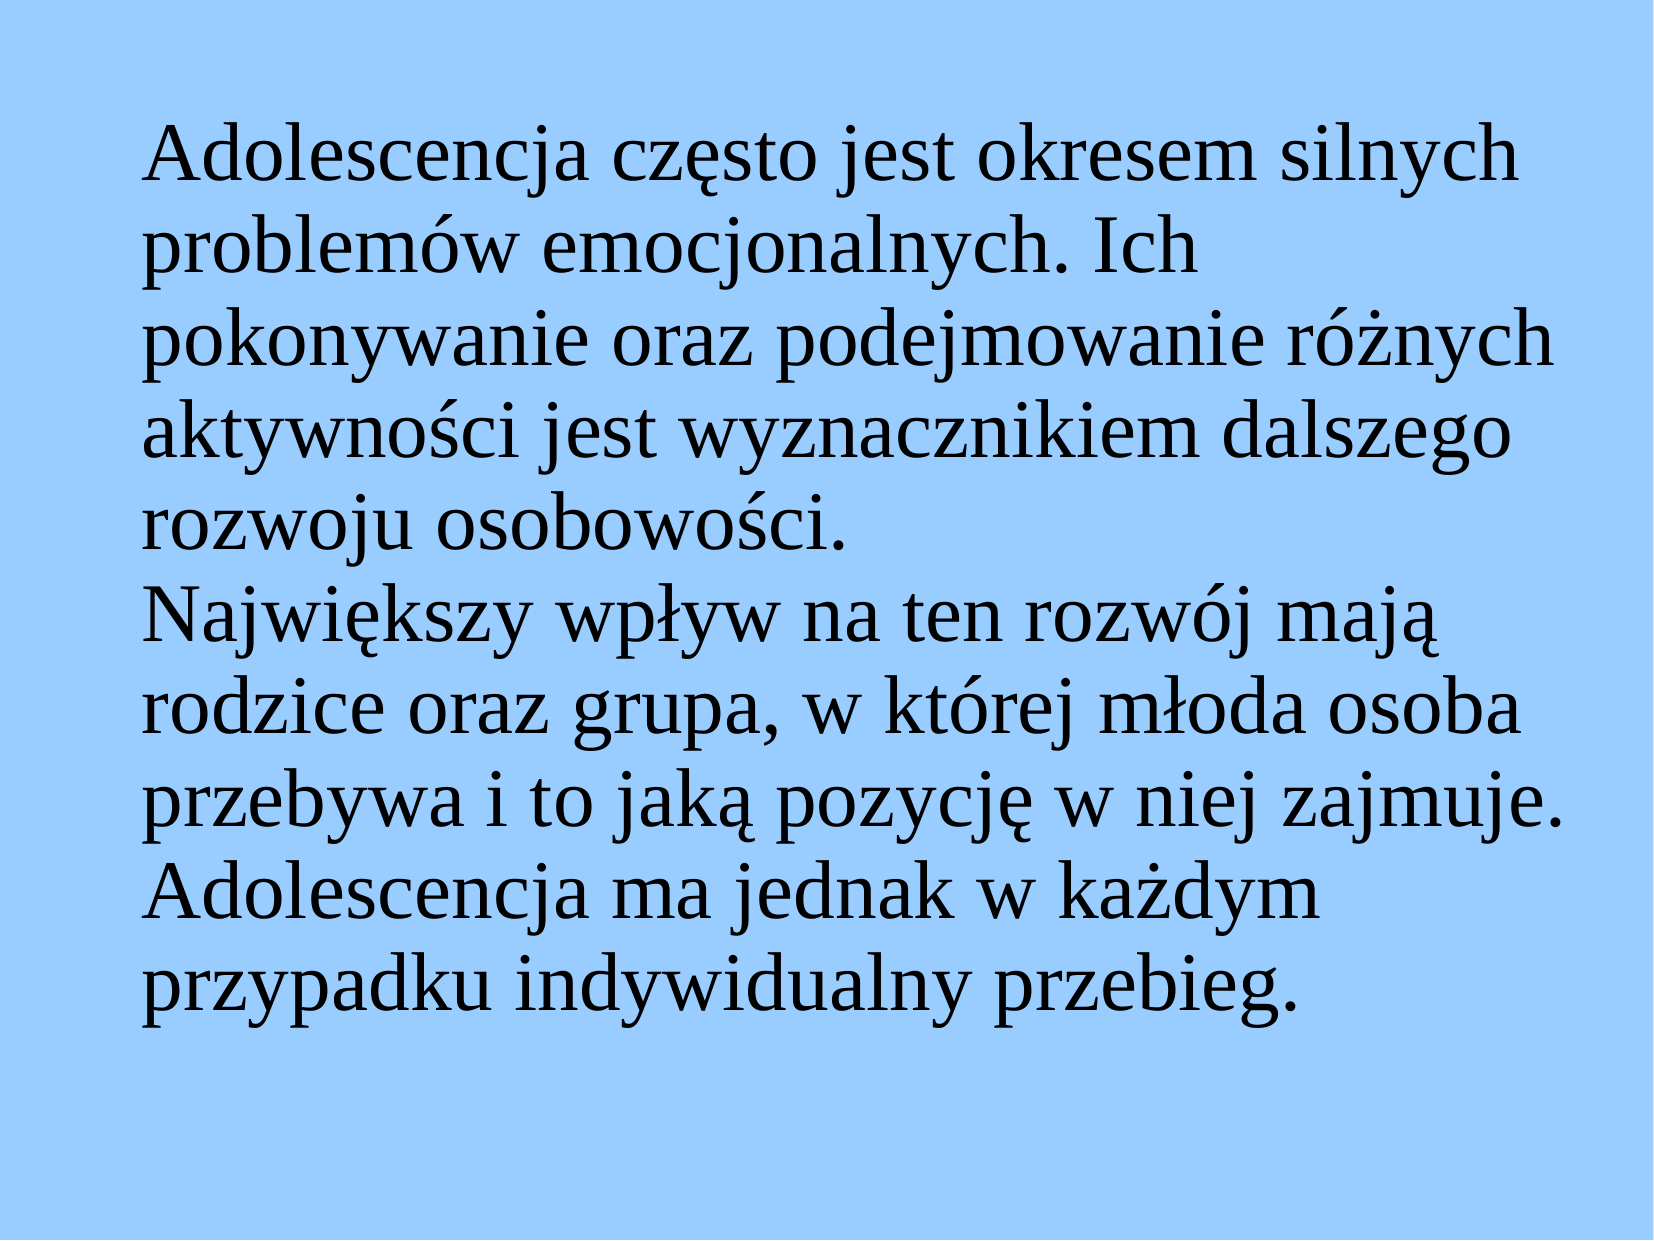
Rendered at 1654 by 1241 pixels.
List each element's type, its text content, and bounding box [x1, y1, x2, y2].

list Adolescencja często jest okresem silnych problemów emocjonalnych. Ich pokonywanie oraz podejmowanie różnych aktywności jest wyznacznikiem dalszego rozwoju osobowości. Największy wpływ na ten rozwój mają rodzice oraz grupa, w której młoda osoba przebywa i to jaką pozycję w niej zajmuje. Adolescencja ma jednak w każdym przypadku indywidualny przebieg. [70, 106, 1595, 1204]
